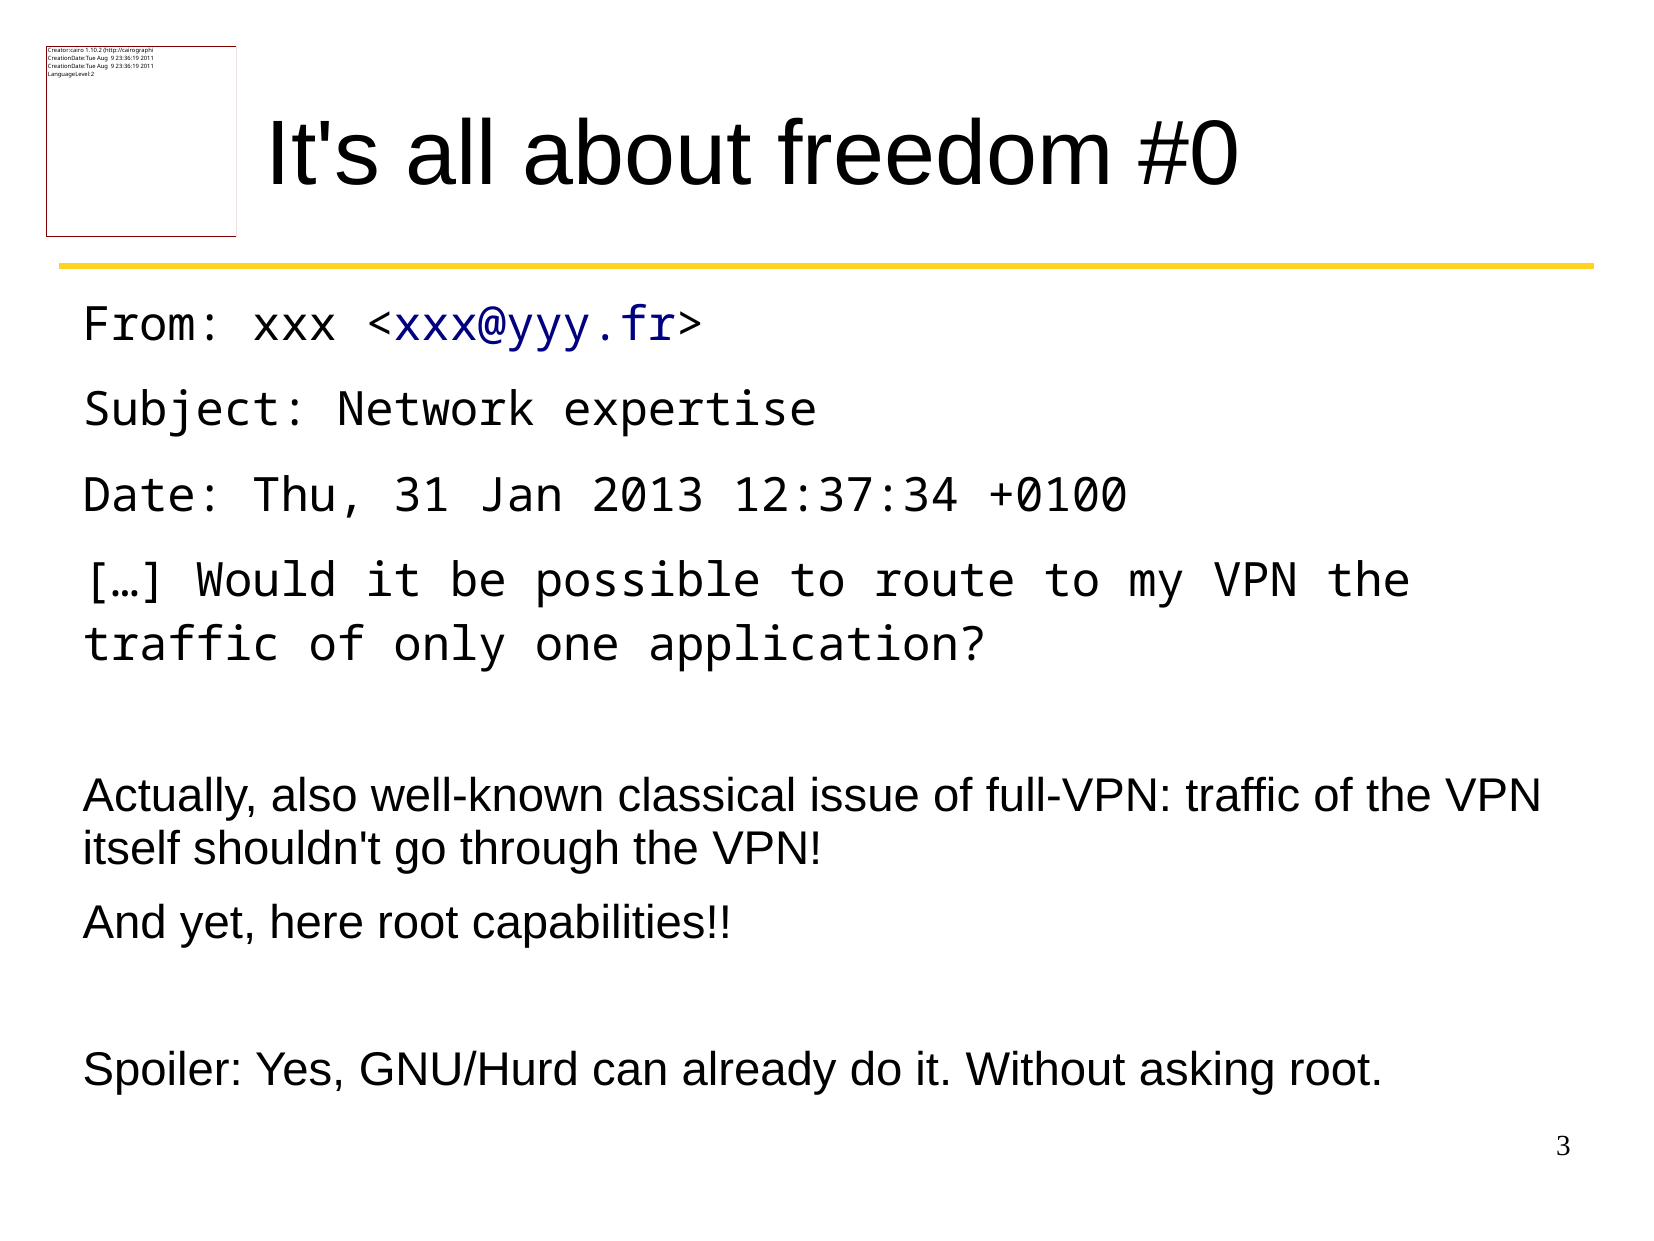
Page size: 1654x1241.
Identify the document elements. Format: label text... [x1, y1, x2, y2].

list From: xxx <xxx@yyy.fr> Subject: Network expertise Date: Thu, 31 Jan 2013 12:37:34 +0100 […] Would it be possible to route to my VPN the traffic of only one application? Actually, also well-known classical issue of full-VPN: traffic of the VPN itself shouldn't go through the VPN! And yet, here root capabilities!! Spoiler: Yes, GNU/Hurd can already do it. Without asking root. [82, 290, 1571, 1109]
title It's all about freedom #0 [265, 49, 1571, 257]
